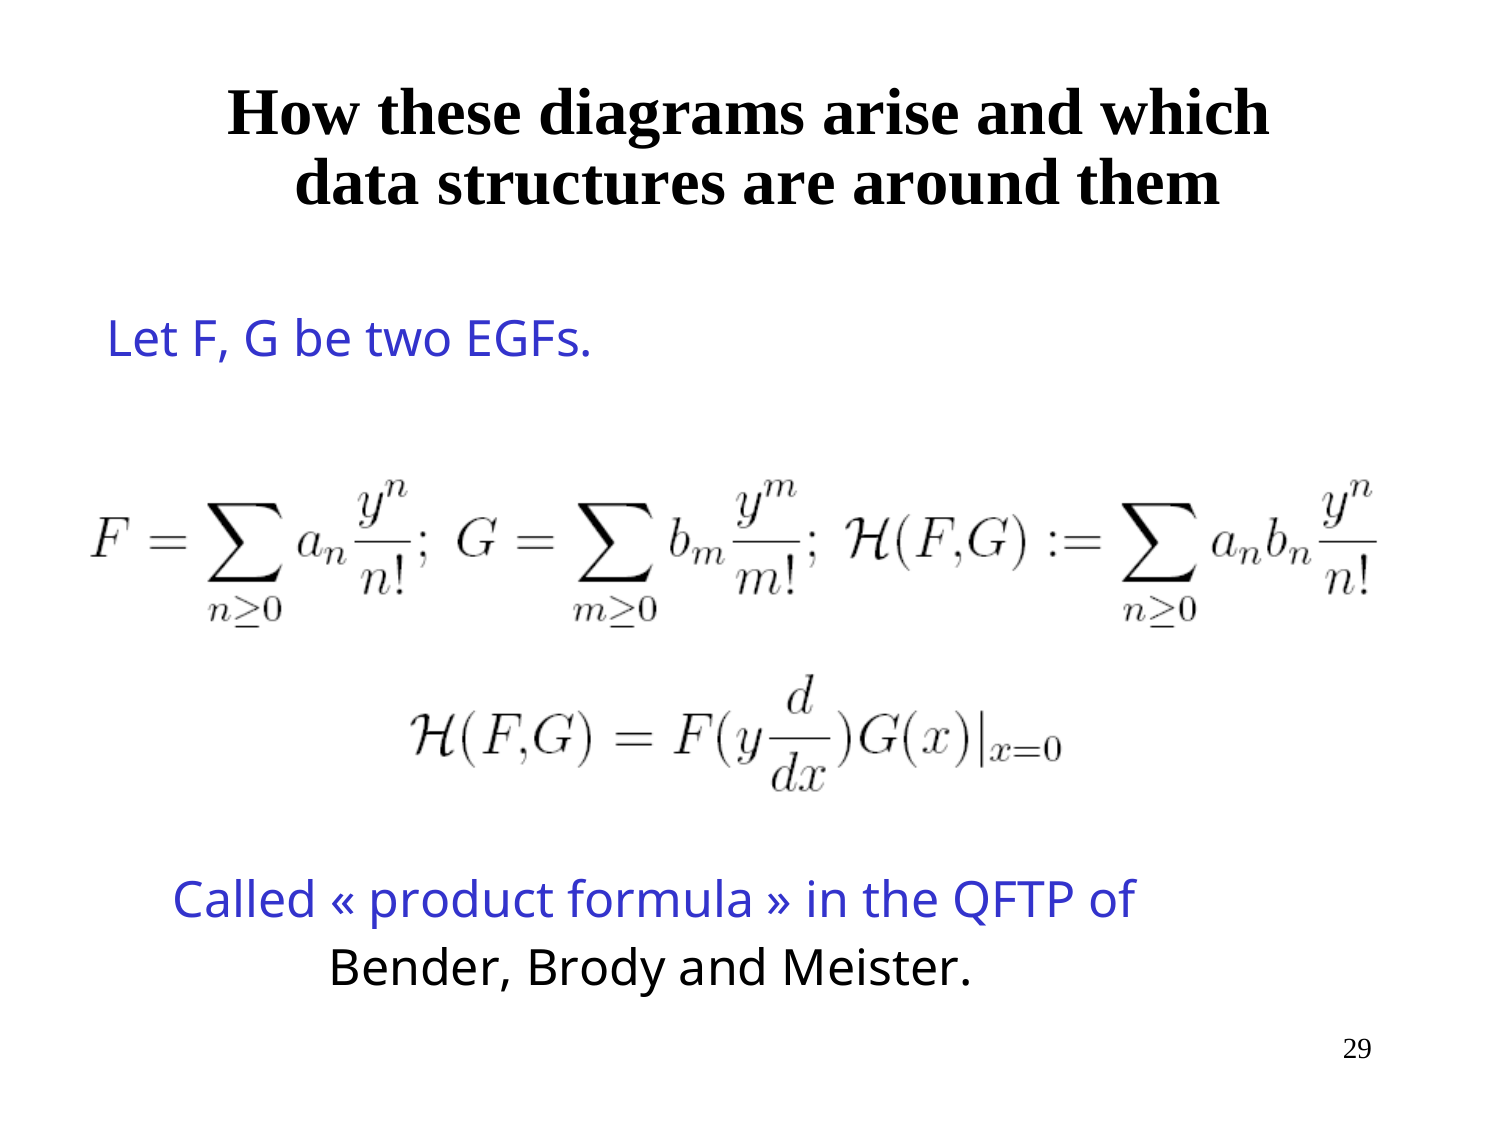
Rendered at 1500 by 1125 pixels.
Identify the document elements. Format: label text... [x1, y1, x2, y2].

text_box Let F, G be two EGFs. [91, 295, 686, 379]
text_box How these diagrams arise and which data structures are around them [212, 70, 1304, 231]
picture [403, 665, 1067, 798]
picture [86, 472, 1388, 634]
text_box Called « product formula » in the QFTP of Bender, Brody and Meister. [147, 856, 1252, 1039]
